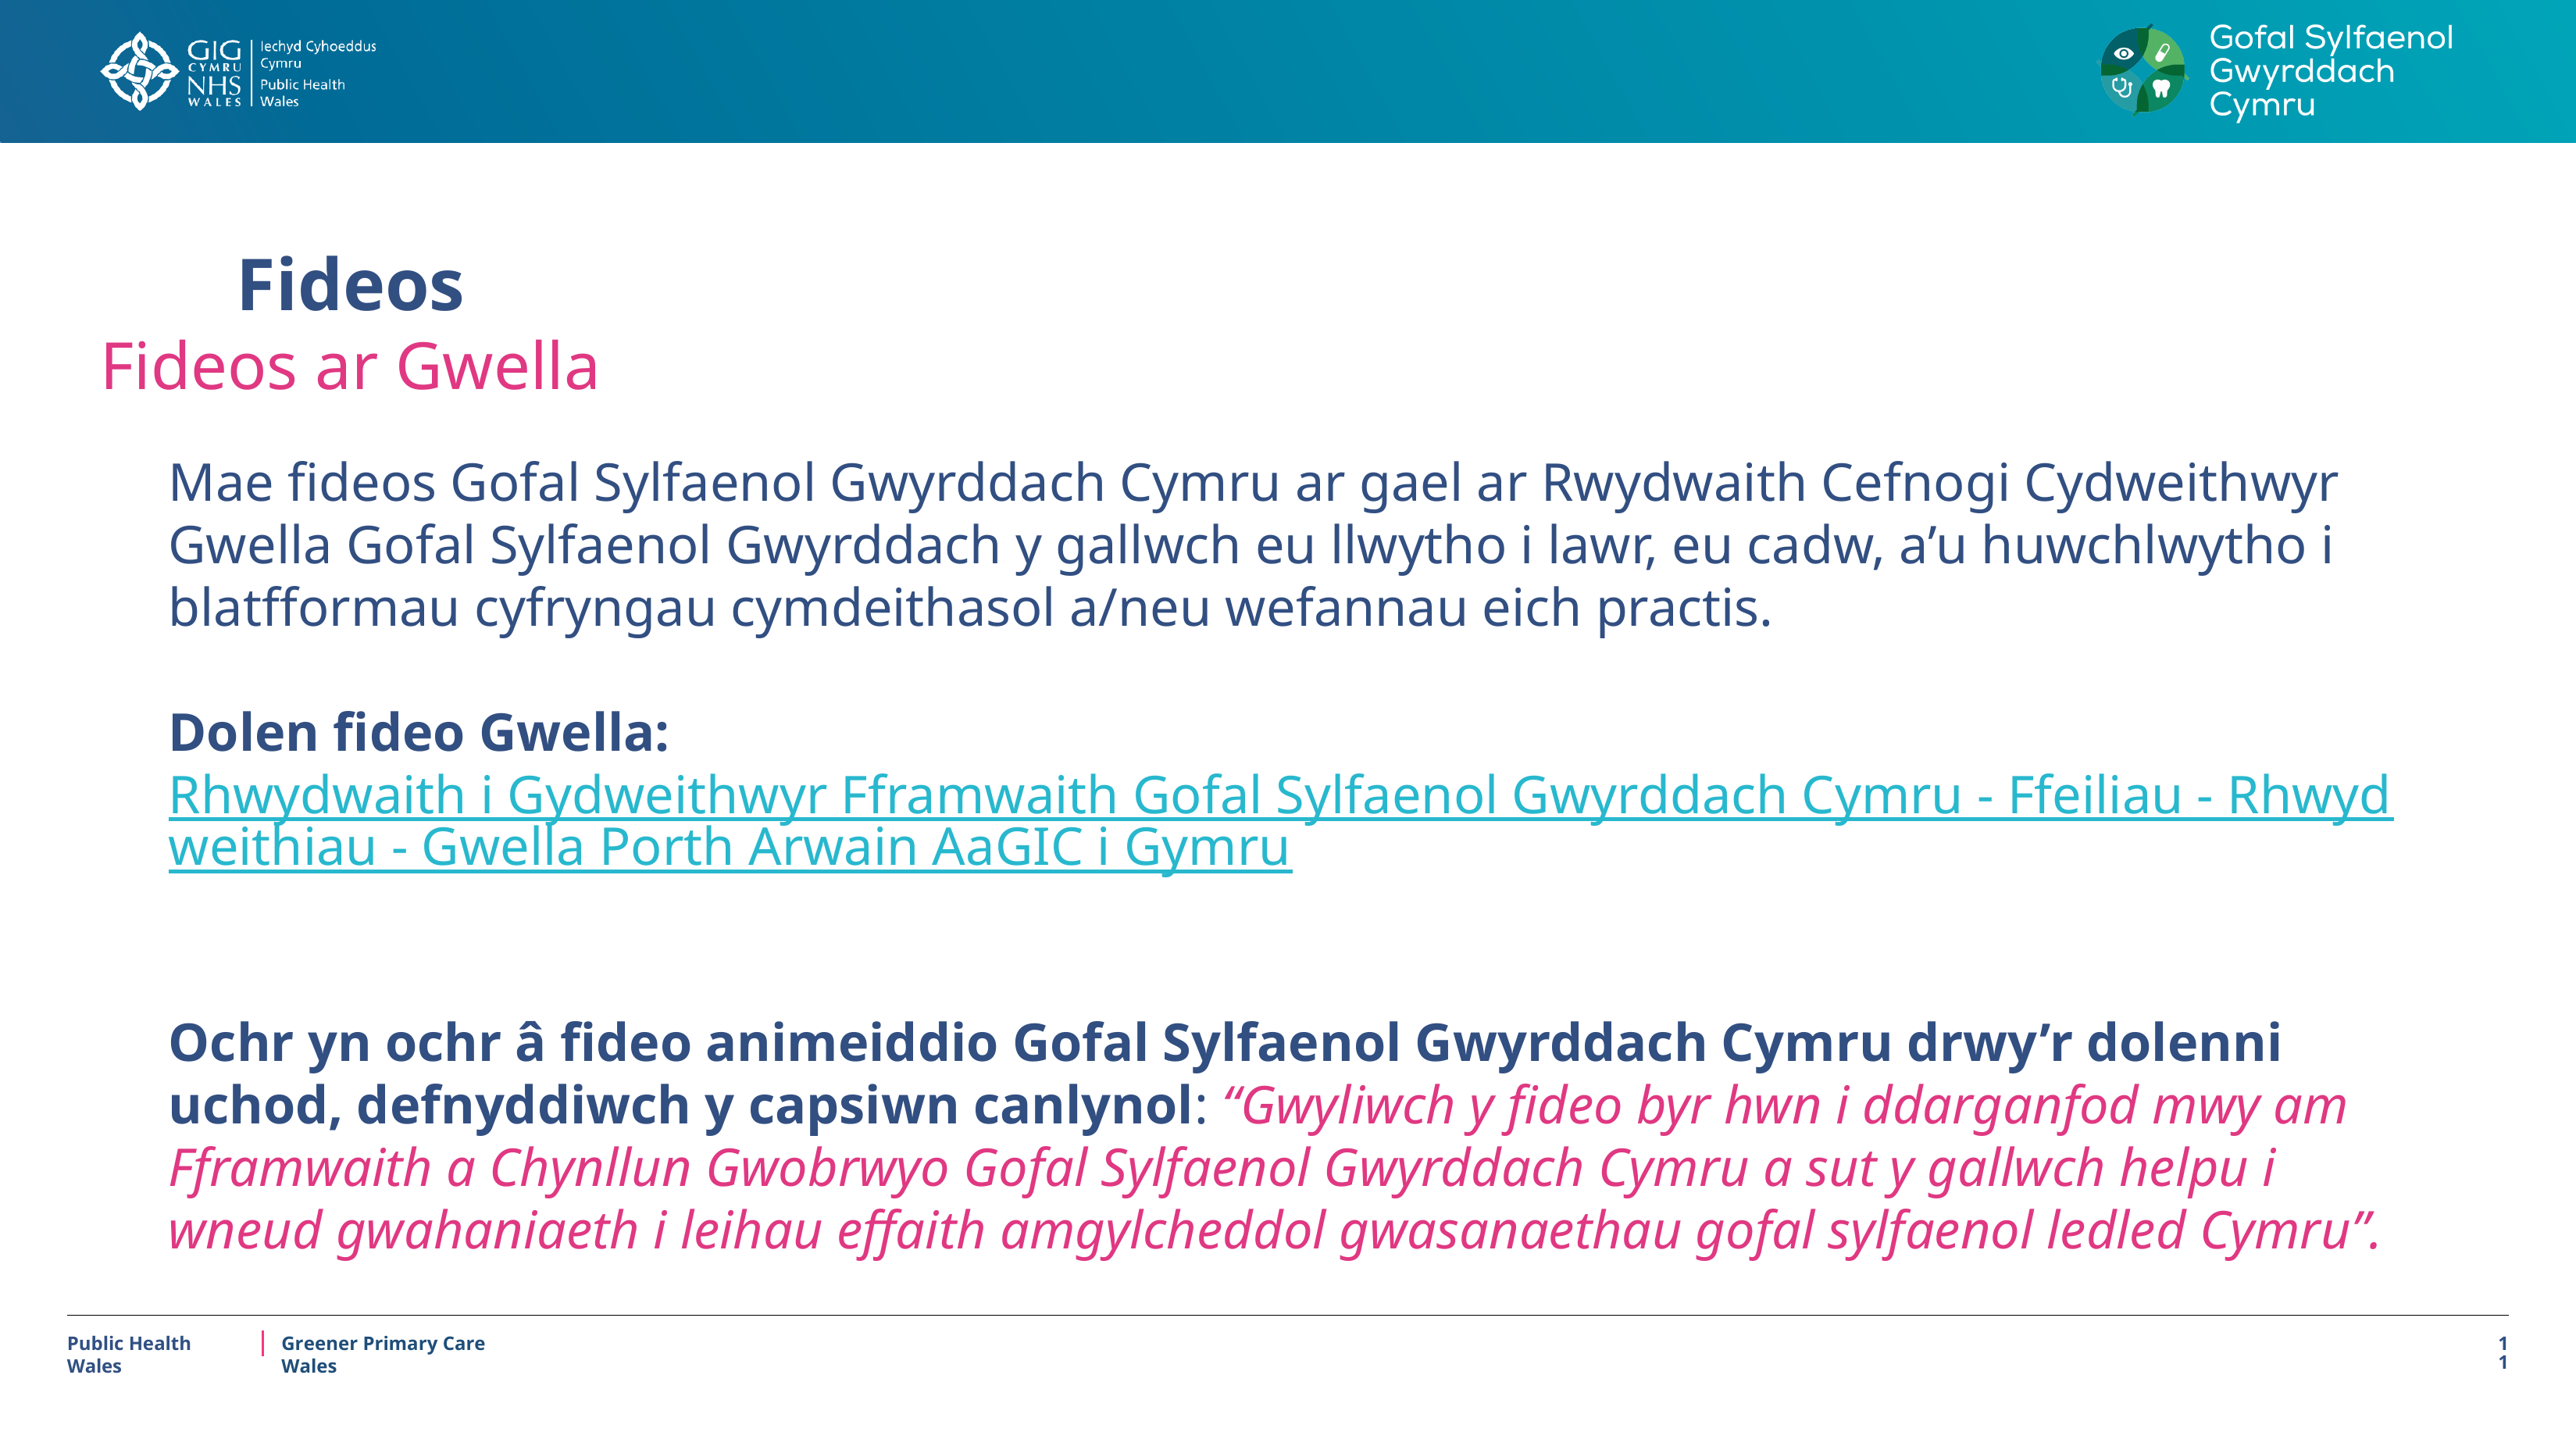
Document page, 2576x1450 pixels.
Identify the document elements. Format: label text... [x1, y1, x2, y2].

picture [2043, 0, 2505, 170]
text_box Public Health Wales [65, 1331, 248, 1356]
title Fideos Fideos ar Gwella [98, 237, 2196, 1038]
text_box Mae fideos Gofal Sylfaenol Gwyrddach Cymru ar gael ar Rwydwaith Cefnogi Cydweithwyr Gwella Gofal Sylfaenol Gwyrddach y gallwch eu llwytho i lawr, eu cadw, a’u huwchlwytho i blatfformau cyfryngau cymdeithasol a/neu wefannau eich practis. Dolen fideo Gwella: Rhwydwaith i Gydweithwyr Fframwaith Gofal Sylfaenol Gwyrddach Cymru - Ffeiliau - Rhwydweithiau - Gwella Porth Arwain AaGIC i Gymru Ochr yn ochr â fideo animeiddio Gofal Sylfaenol Gwyrddach Cymru drwy’r dolenni uchod, defnyddiwch y capsiwn canlynol: “Gwyliwch y fideo byr hwn i ddarganfod mwy am Fframwaith a Chynllun Gwobrwyo Gofal Sylfaenol Gwyrddach Cymru a sut y gallwch helpu i wneud gwahaniaeth i leihau effaith amgylcheddol gwasanaethau gofal sylfaenol ledled Cymru”. [168, 447, 2408, 1205]
text_box [2493, 1331, 2516, 1356]
text_box Greener Primary Care Wales [280, 1331, 543, 1355]
